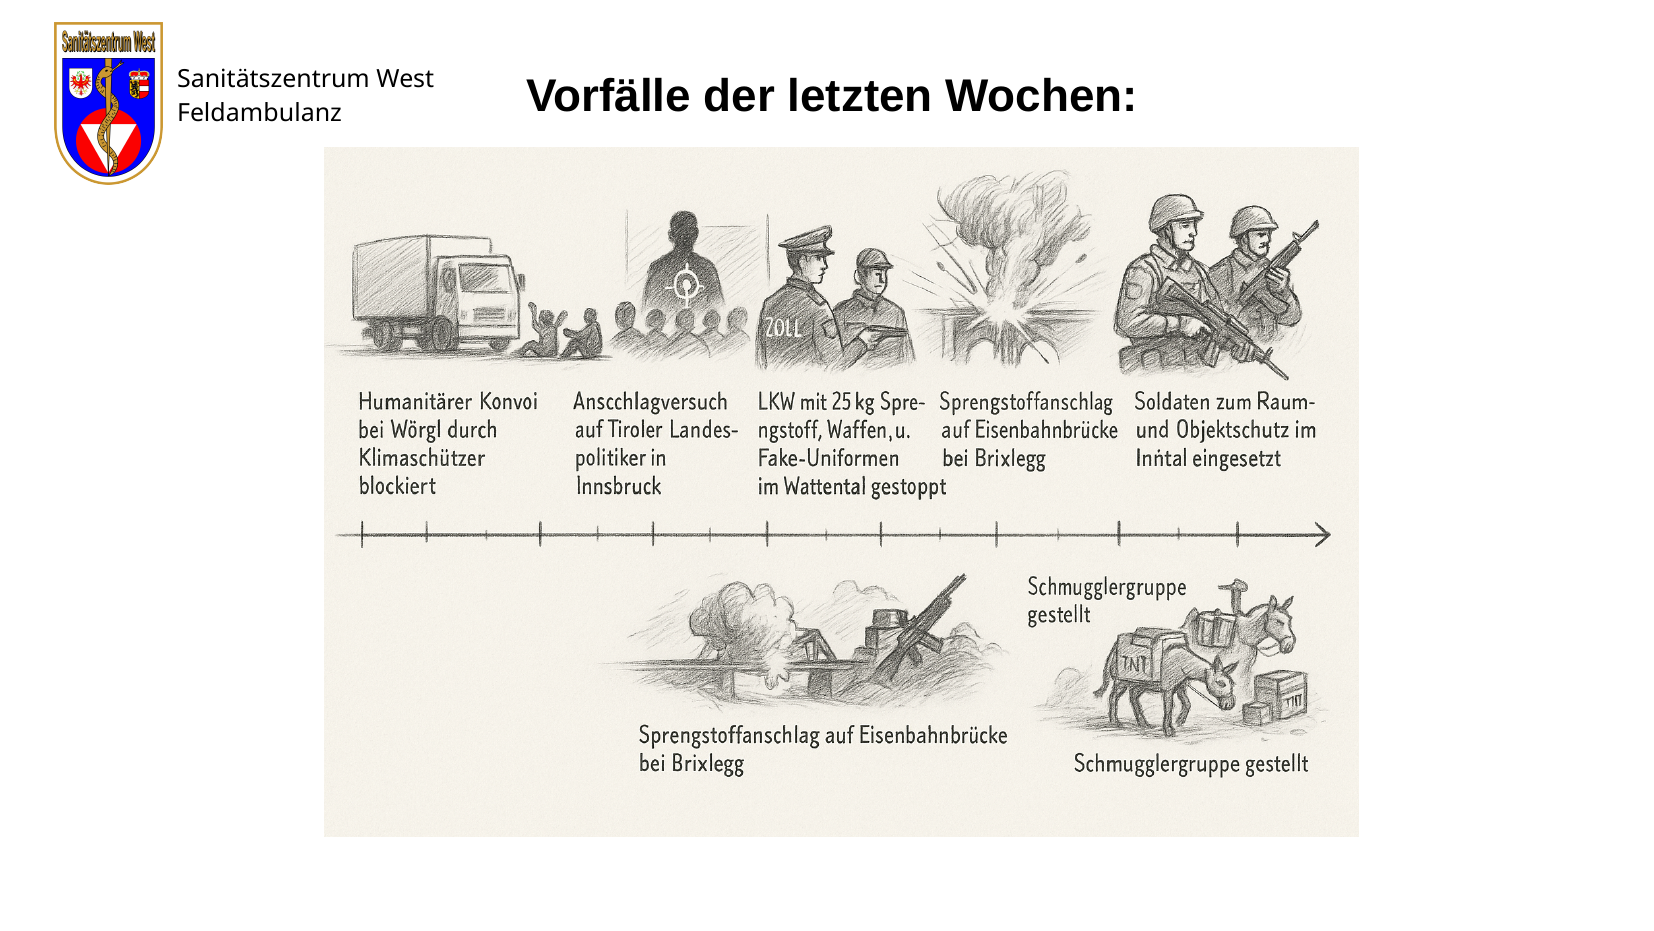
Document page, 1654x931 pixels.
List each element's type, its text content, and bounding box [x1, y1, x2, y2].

picture [54, 22, 163, 185]
title Vorfälle der letzten Wochen: [88, 29, 1577, 185]
picture [324, 147, 1359, 837]
